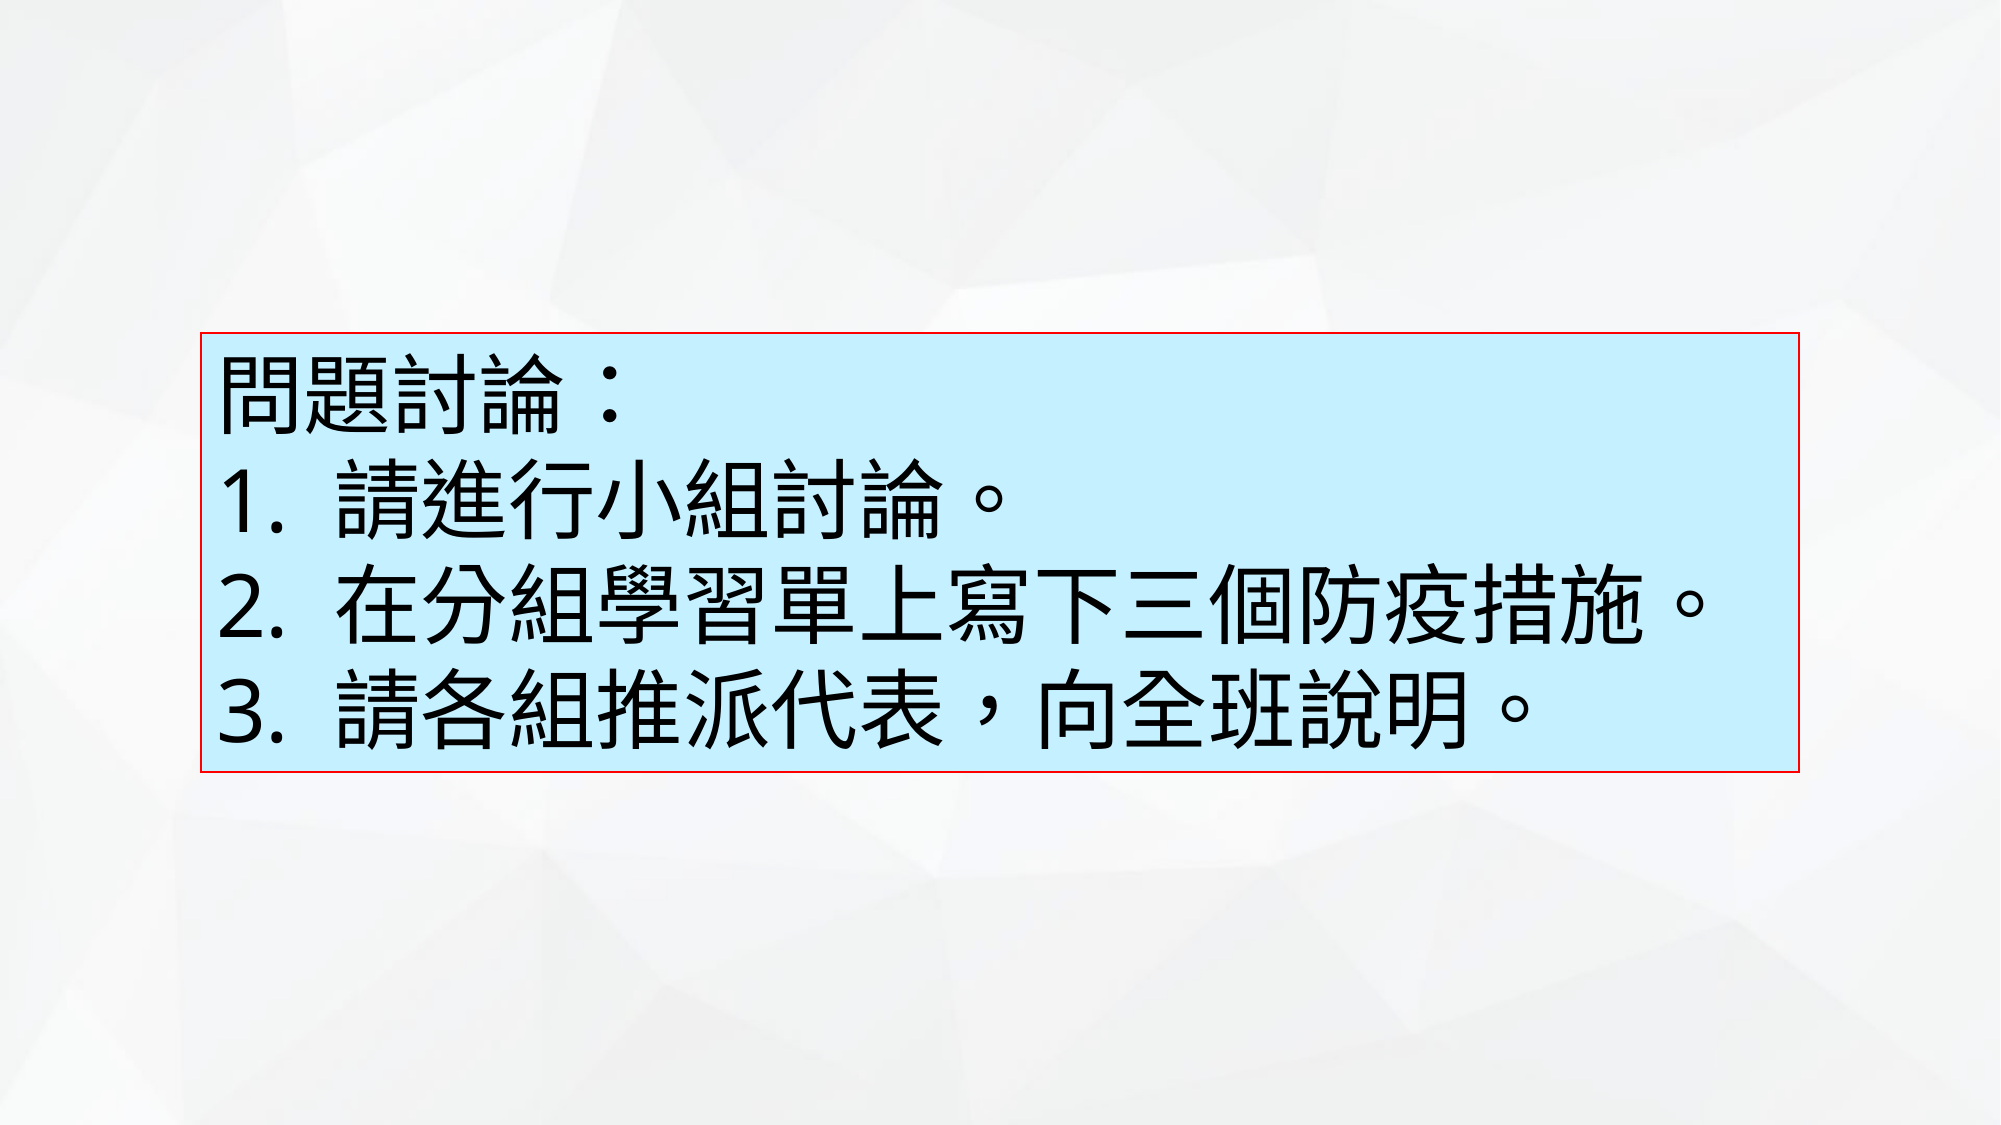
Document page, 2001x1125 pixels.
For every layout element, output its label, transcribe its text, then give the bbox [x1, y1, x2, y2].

text_box 問題討論： 1. 請進行小組討論。 2. 在分組學習單上寫下三個防疫措施。 3. 請各組推派代表，向全班說明。 [201, 332, 1799, 773]
